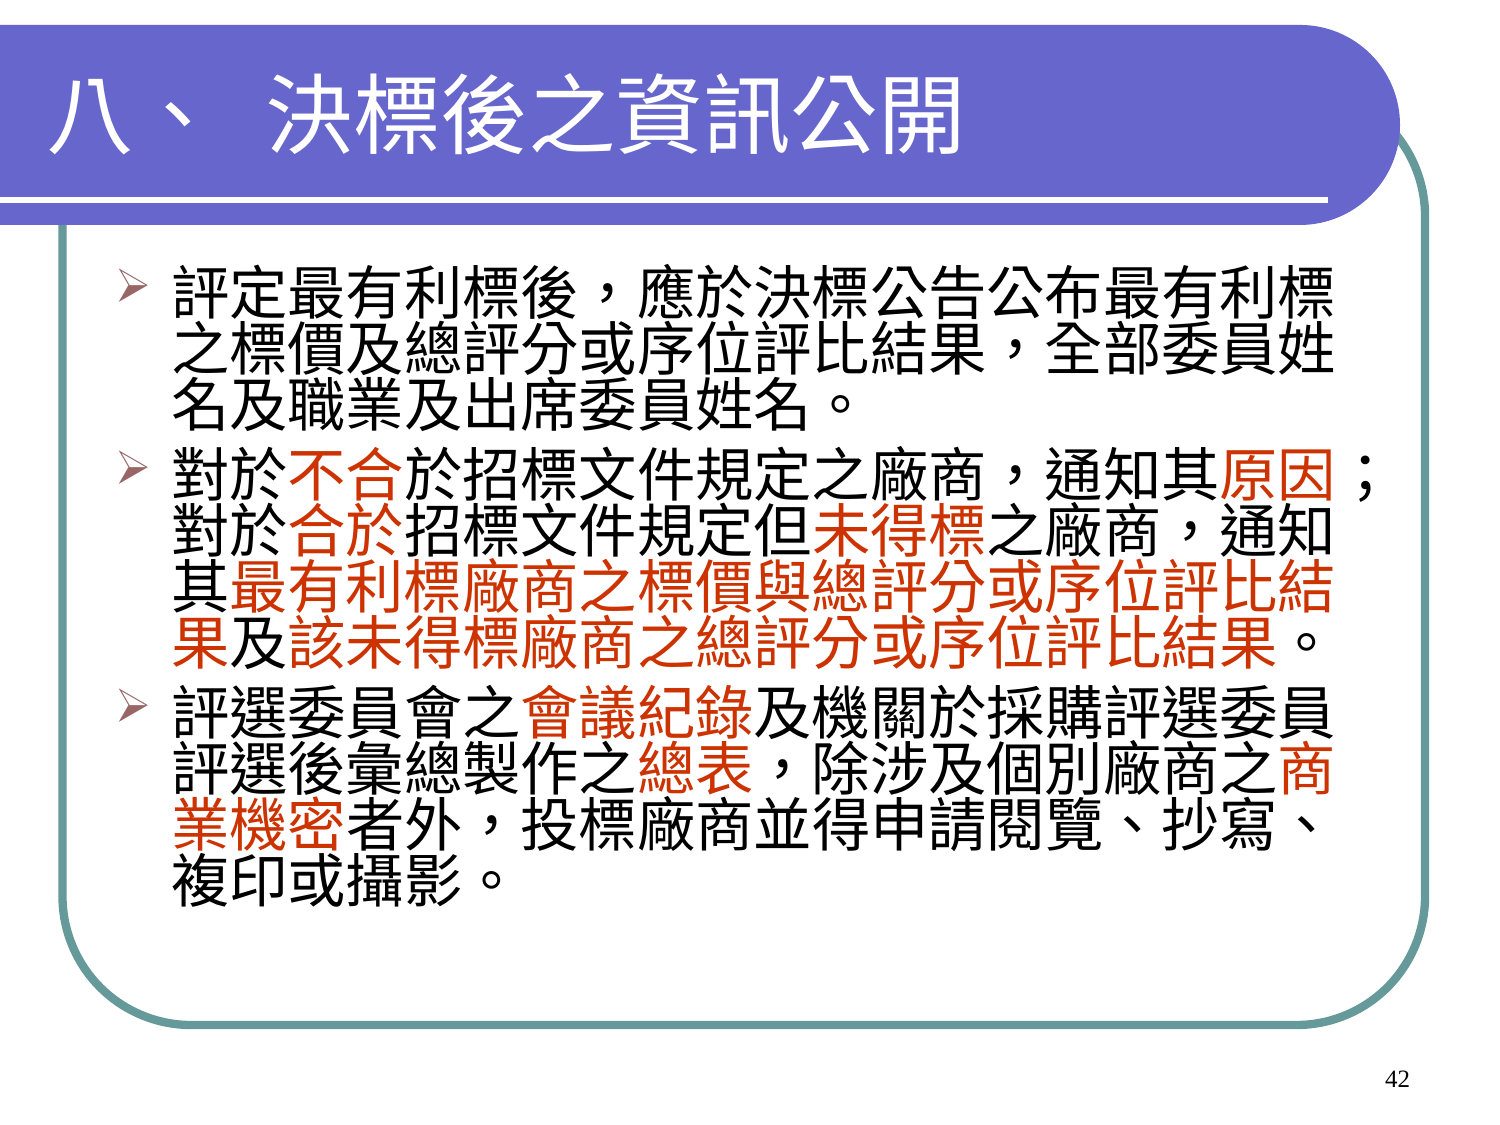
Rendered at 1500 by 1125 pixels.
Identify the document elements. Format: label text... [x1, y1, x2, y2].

title 八、 決標後之資訊公開 [31, 37, 1347, 188]
list 評定最有利標後，應於決標公告公布最有利標之標價及總評分或序位評比結果，全部委員姓名及職業及出席委員姓名。 對於不合於招標文件規定之廠商，通知其原因；對於合於招標文件規定但未得標之廠商，通知其最有利標廠商之標價與總評分或序位評比結果及該未得標廠商之總評分或序位評比結果。 評選委員會之會議紀錄及機關於採購評選委員評選後彙總製作之總表，除涉及個別廠商之商業機密者外，投標廠商並得申請閱覽、抄寫、複印或攝影。 [99, 262, 1401, 988]
text_box <編號> [1074, 1025, 1426, 1101]
